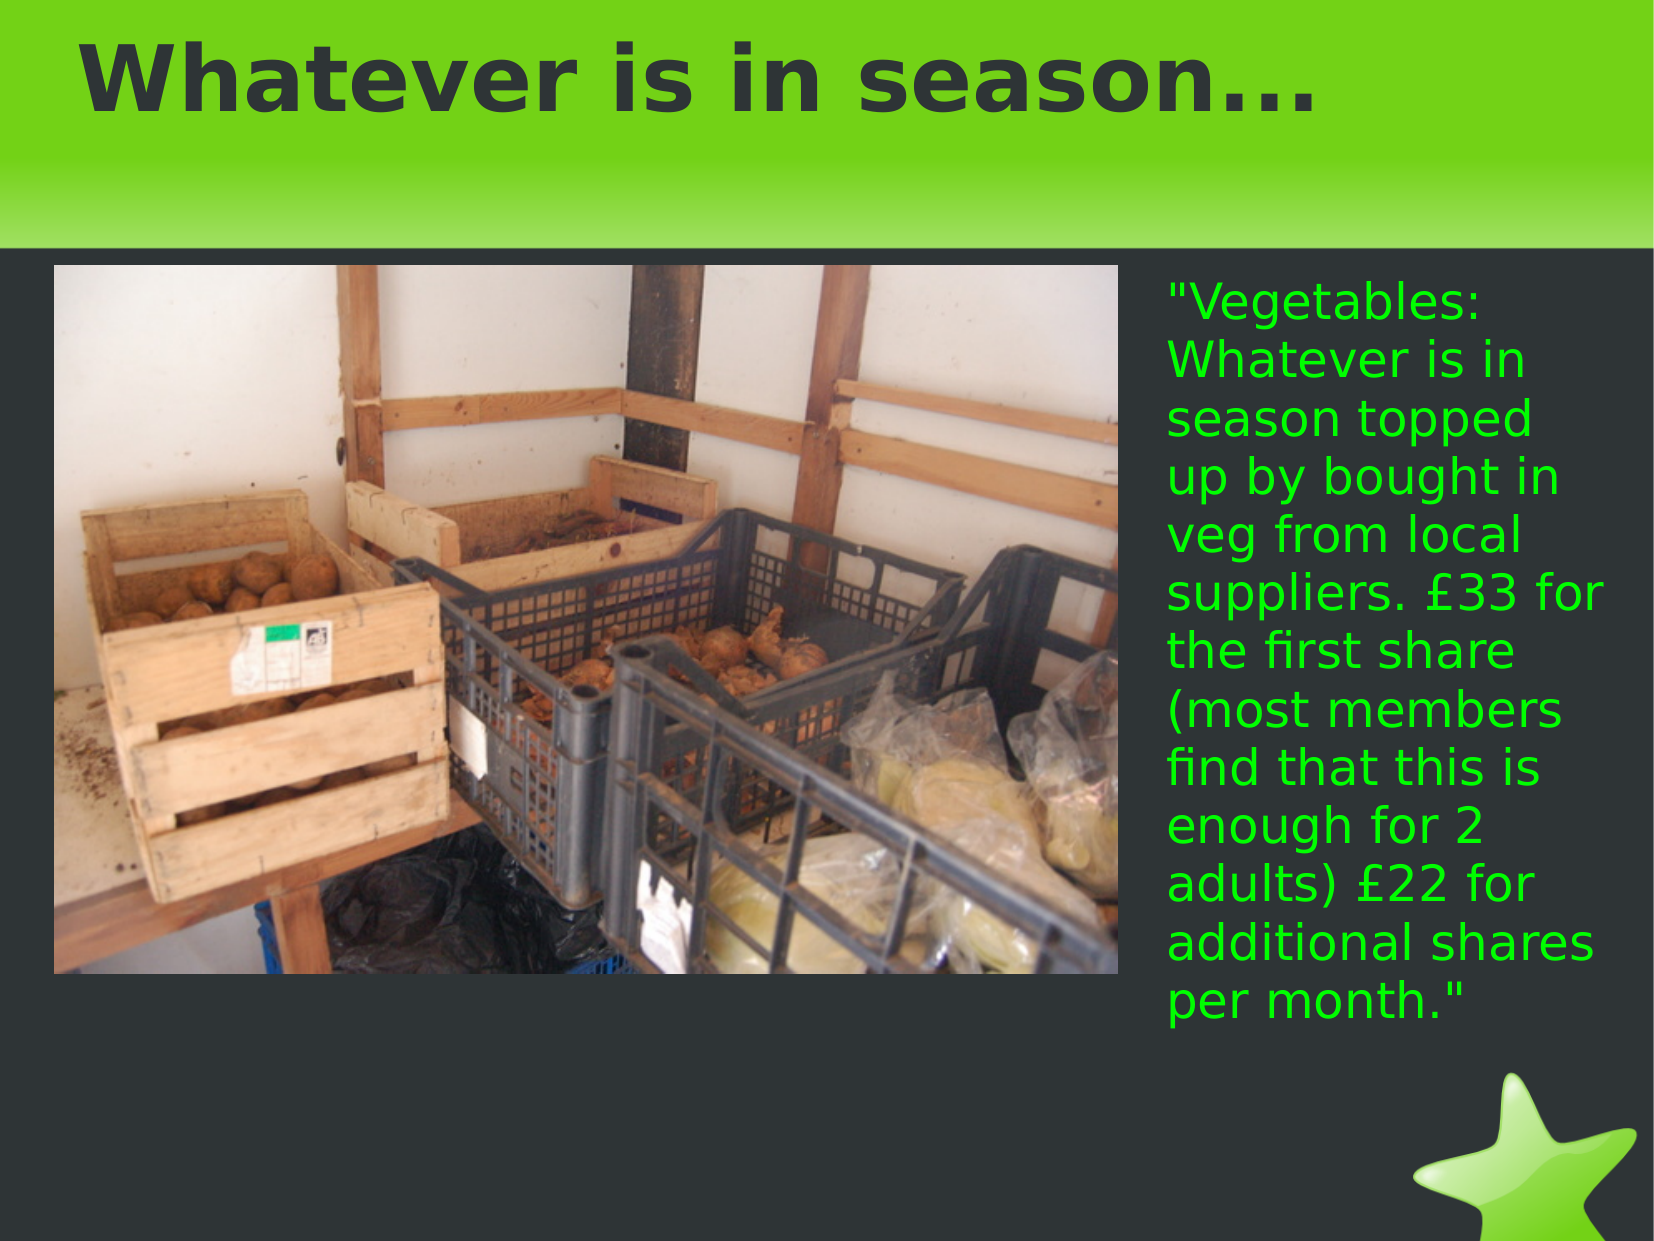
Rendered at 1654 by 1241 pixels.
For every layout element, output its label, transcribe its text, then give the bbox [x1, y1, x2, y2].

picture [0, 0, 1654, 1241]
title Whatever is in season... [76, 25, 1565, 240]
text_box "Vegetables: Whatever is in season topped up by bought in veg from local suppliers. £33 for the first share (most members find that this is enough for 2 adults) £22 for additional shares per month." [1151, 265, 1625, 1063]
